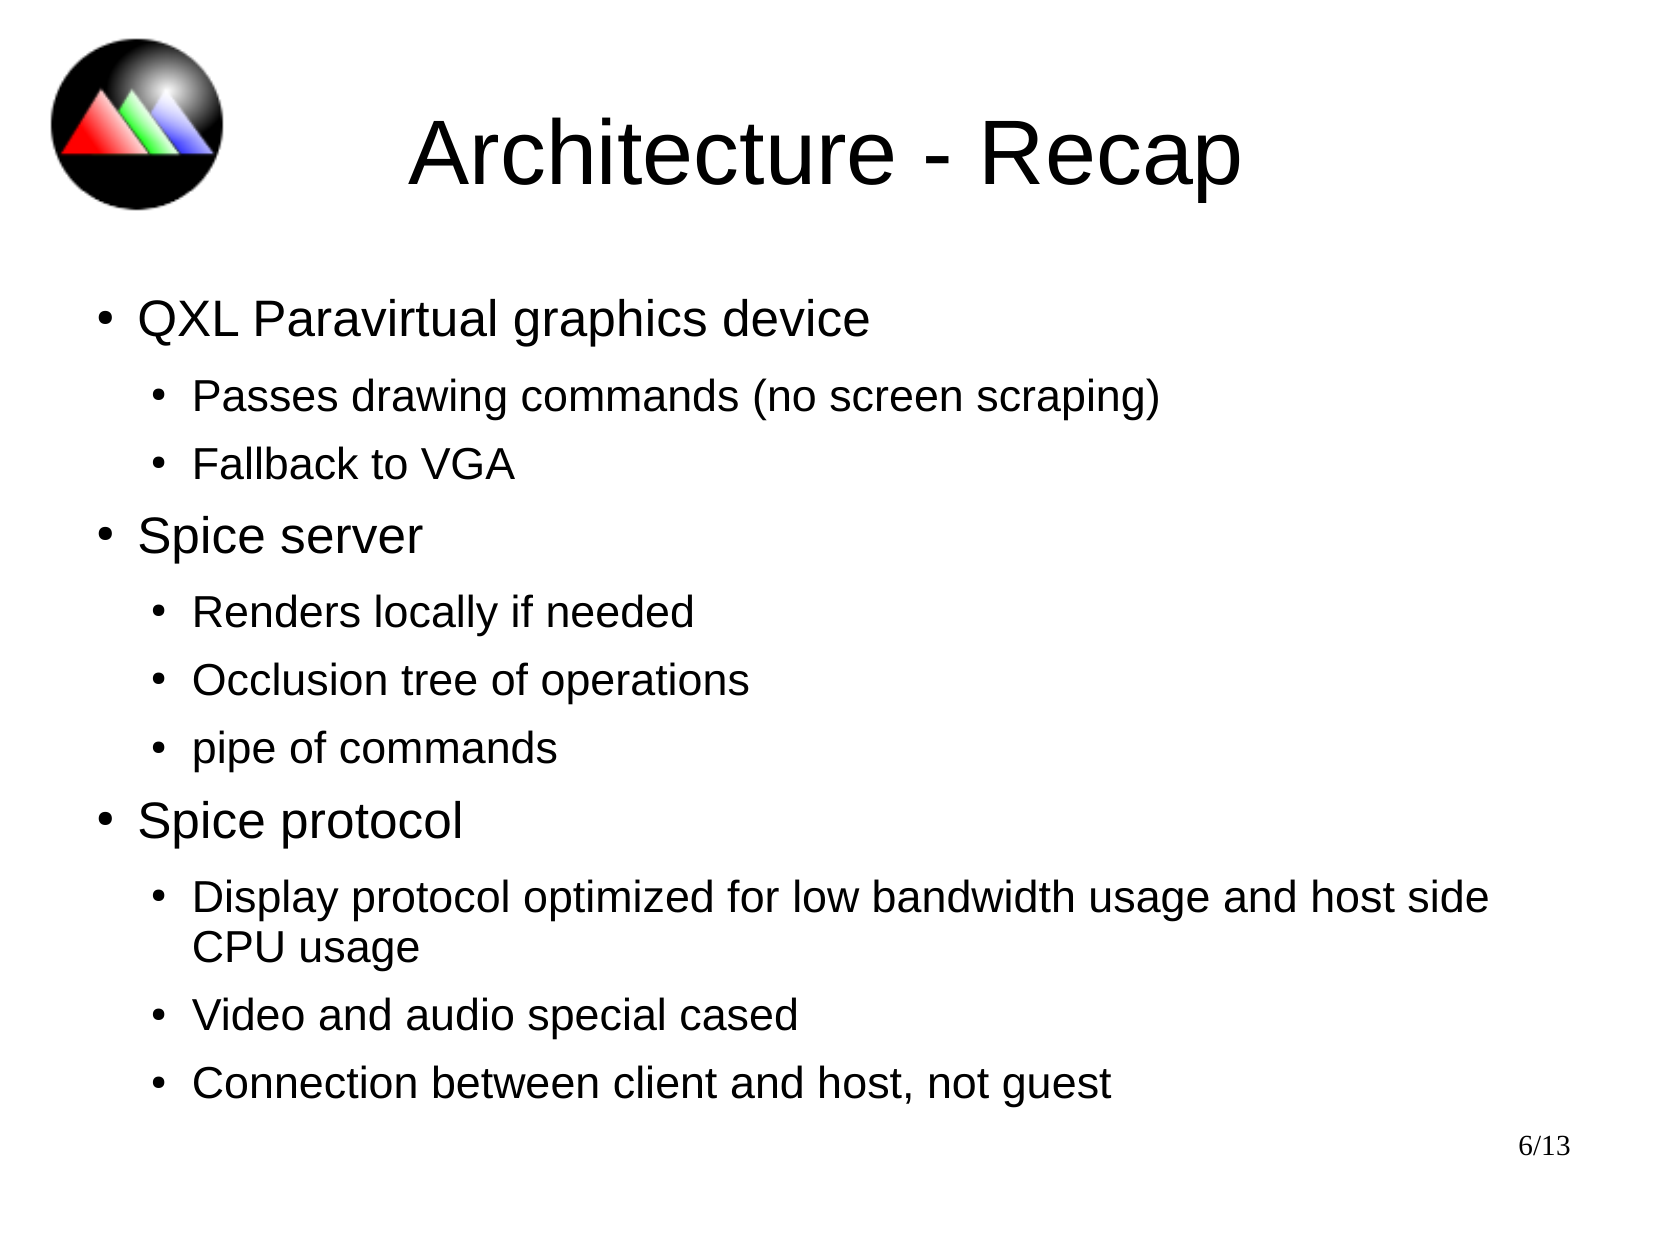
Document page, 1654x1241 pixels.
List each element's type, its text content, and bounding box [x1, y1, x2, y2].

title Architecture - Recap [82, 49, 1571, 257]
picture [37, 25, 238, 225]
list QXL Paravirtual graphics device Passes drawing commands (no screen scraping) Fallback to VGA Spice server Renders locally if needed Occlusion tree of operations pipe of commands Spice protocol Display protocol optimized for low bandwidth usage and host side CPU usage Video and audio special cased Connection between client and host, not guest [82, 290, 1571, 1109]
